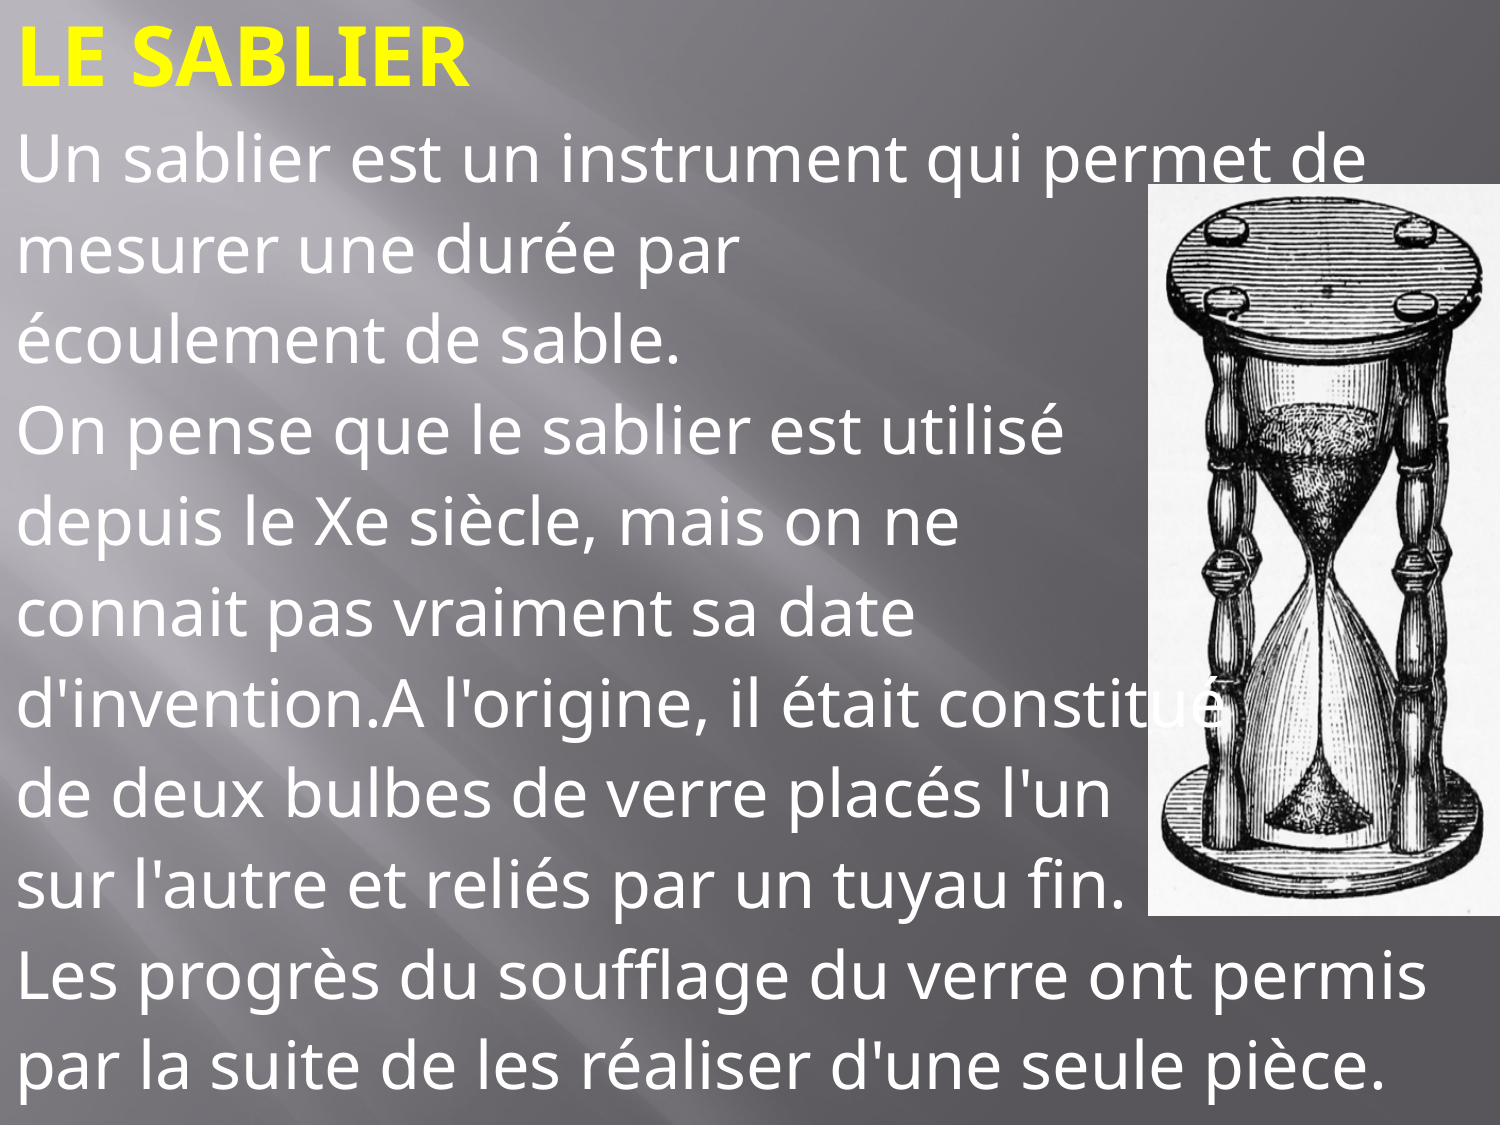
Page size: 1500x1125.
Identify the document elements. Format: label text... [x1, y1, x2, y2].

text_box LE SABLIER Un sablier est un instrument qui permet de mesurer une durée par écoulement de sable. On pense que le sablier est utilisé depuis le Xe siècle, mais on ne connait pas vraiment sa date d'invention.A l'origine, il était constitué de deux bulbes de verre placés l'un sur l'autre et reliés par un tuyau fin. Les progrès du soufflage du verre ont permis par la suite de les réaliser d'une seule pièce. [0, 0, 1500, 1125]
